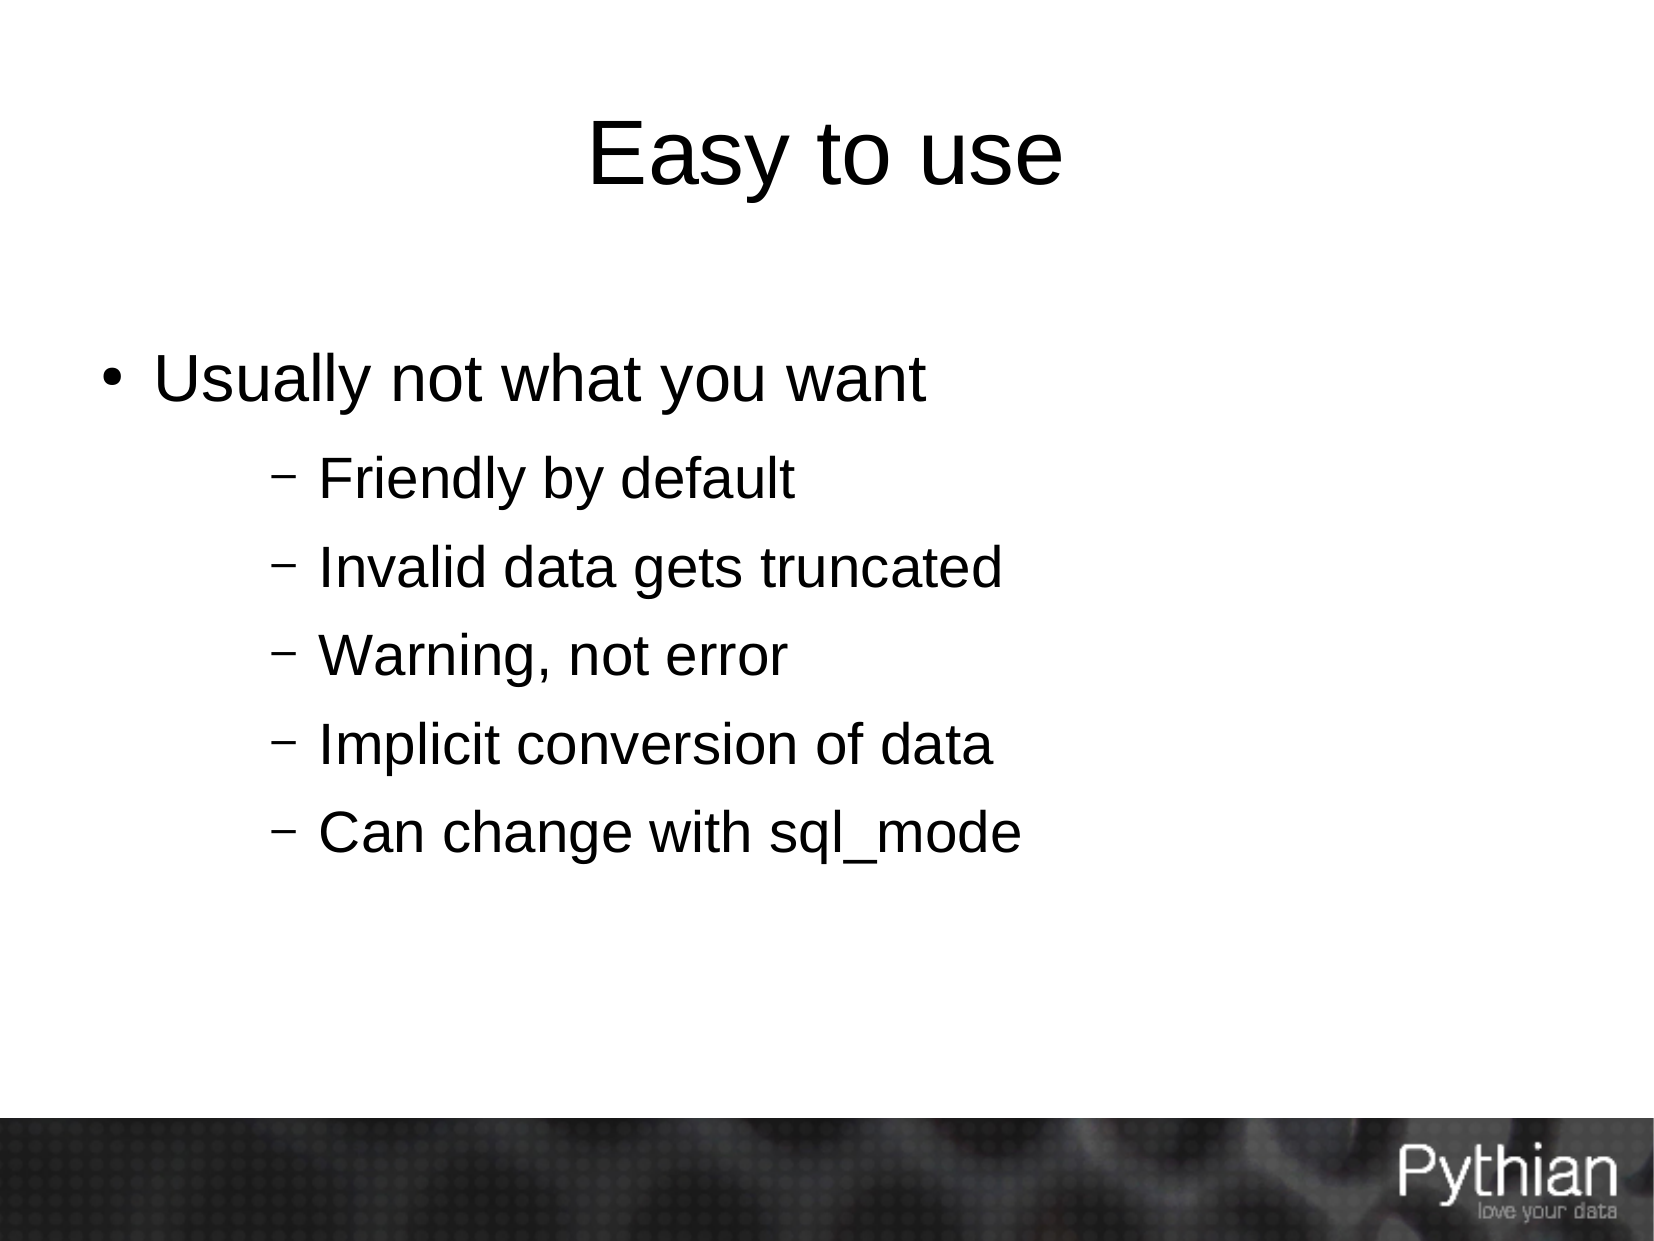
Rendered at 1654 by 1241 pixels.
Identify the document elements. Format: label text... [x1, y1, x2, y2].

picture [0, 1118, 1654, 1241]
title Easy to use [82, 49, 1571, 237]
list Usually not what you want Friendly by default Invalid data gets truncated Warning, not error Implicit conversion of data Can change with sql_mode [82, 237, 1571, 1041]
